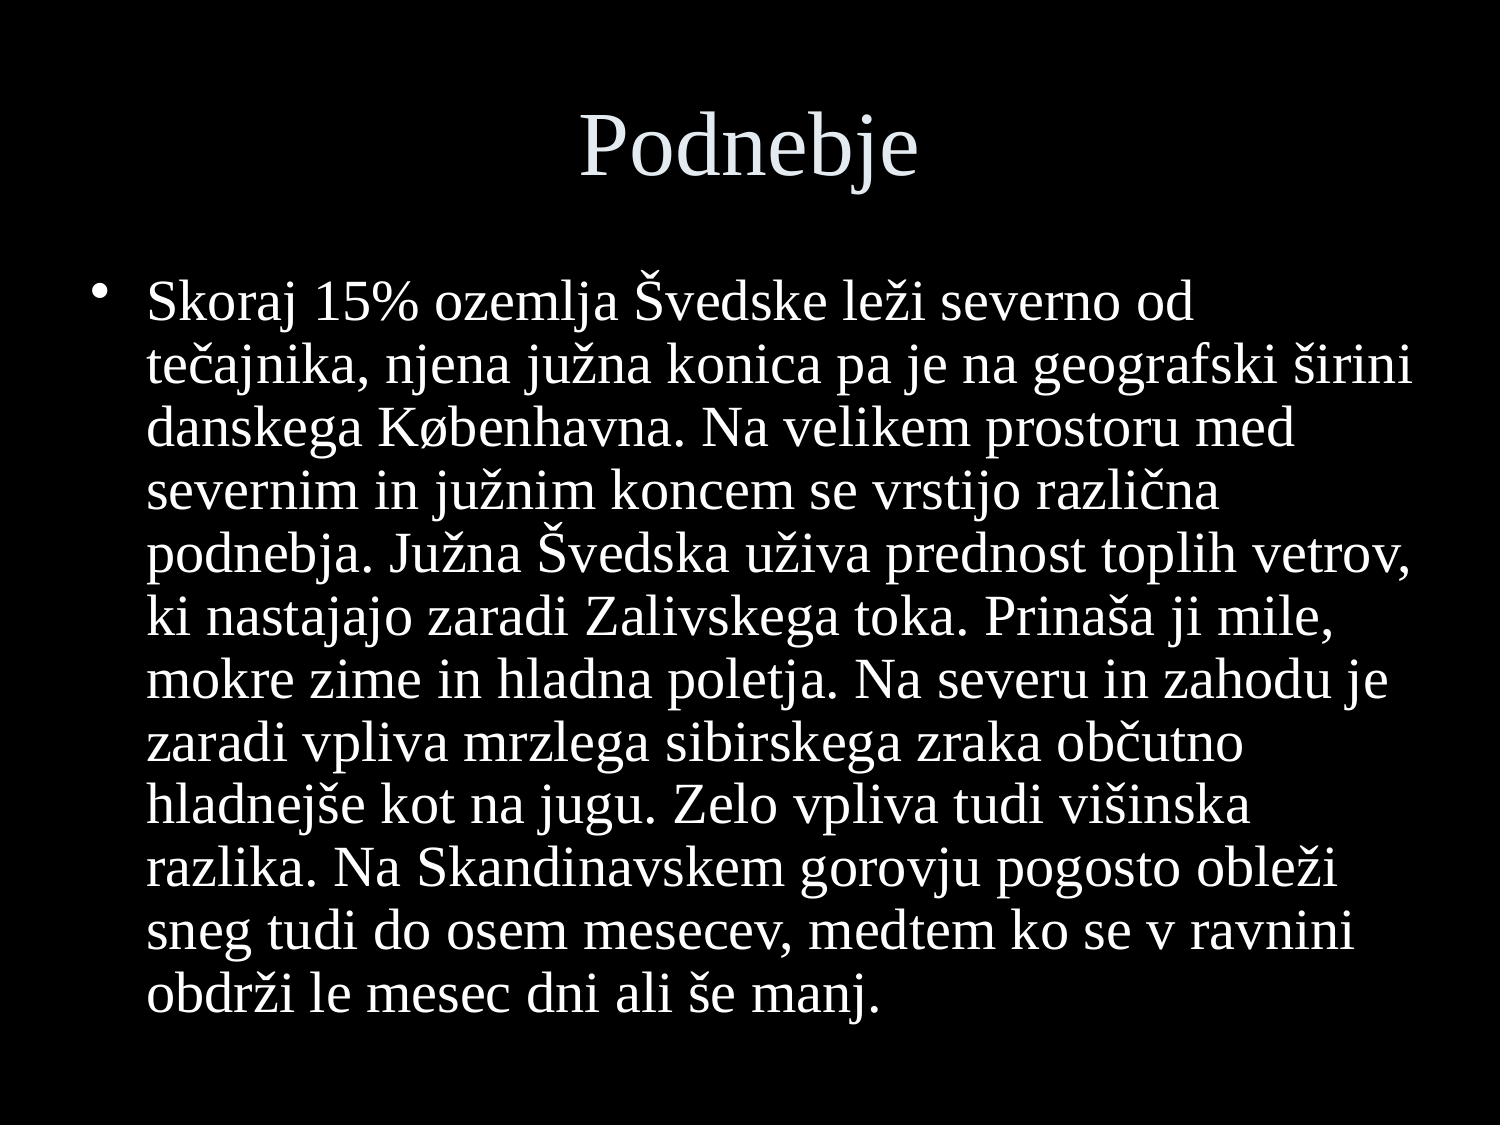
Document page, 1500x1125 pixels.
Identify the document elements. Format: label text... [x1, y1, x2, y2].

list Skoraj 15% ozemlja Švedske leži severno od tečajnika, njena južna konica pa je na geografski širini danskega Københavna. Na velikem prostoru med severnim in južnim koncem se vrstijo različna podnebja. Južna Švedska uživa prednost toplih vetrov, ki nastajajo zaradi Zalivskega toka. Prinaša ji mile, mokre zime in hladna poletja. Na severu in zahodu je zaradi vpliva mrzlega sibirskega zraka občutno hladnejše kot na jugu. Zelo vpliva tudi višinska razlika. Na Skandinavskem gorovju pogosto obleži sneg tudi do osem mesecev, medtem ko se v ravnini obdrži le mesec dni ali še manj. [75, 262, 1436, 1071]
title Podnebje [75, 45, 1425, 233]
